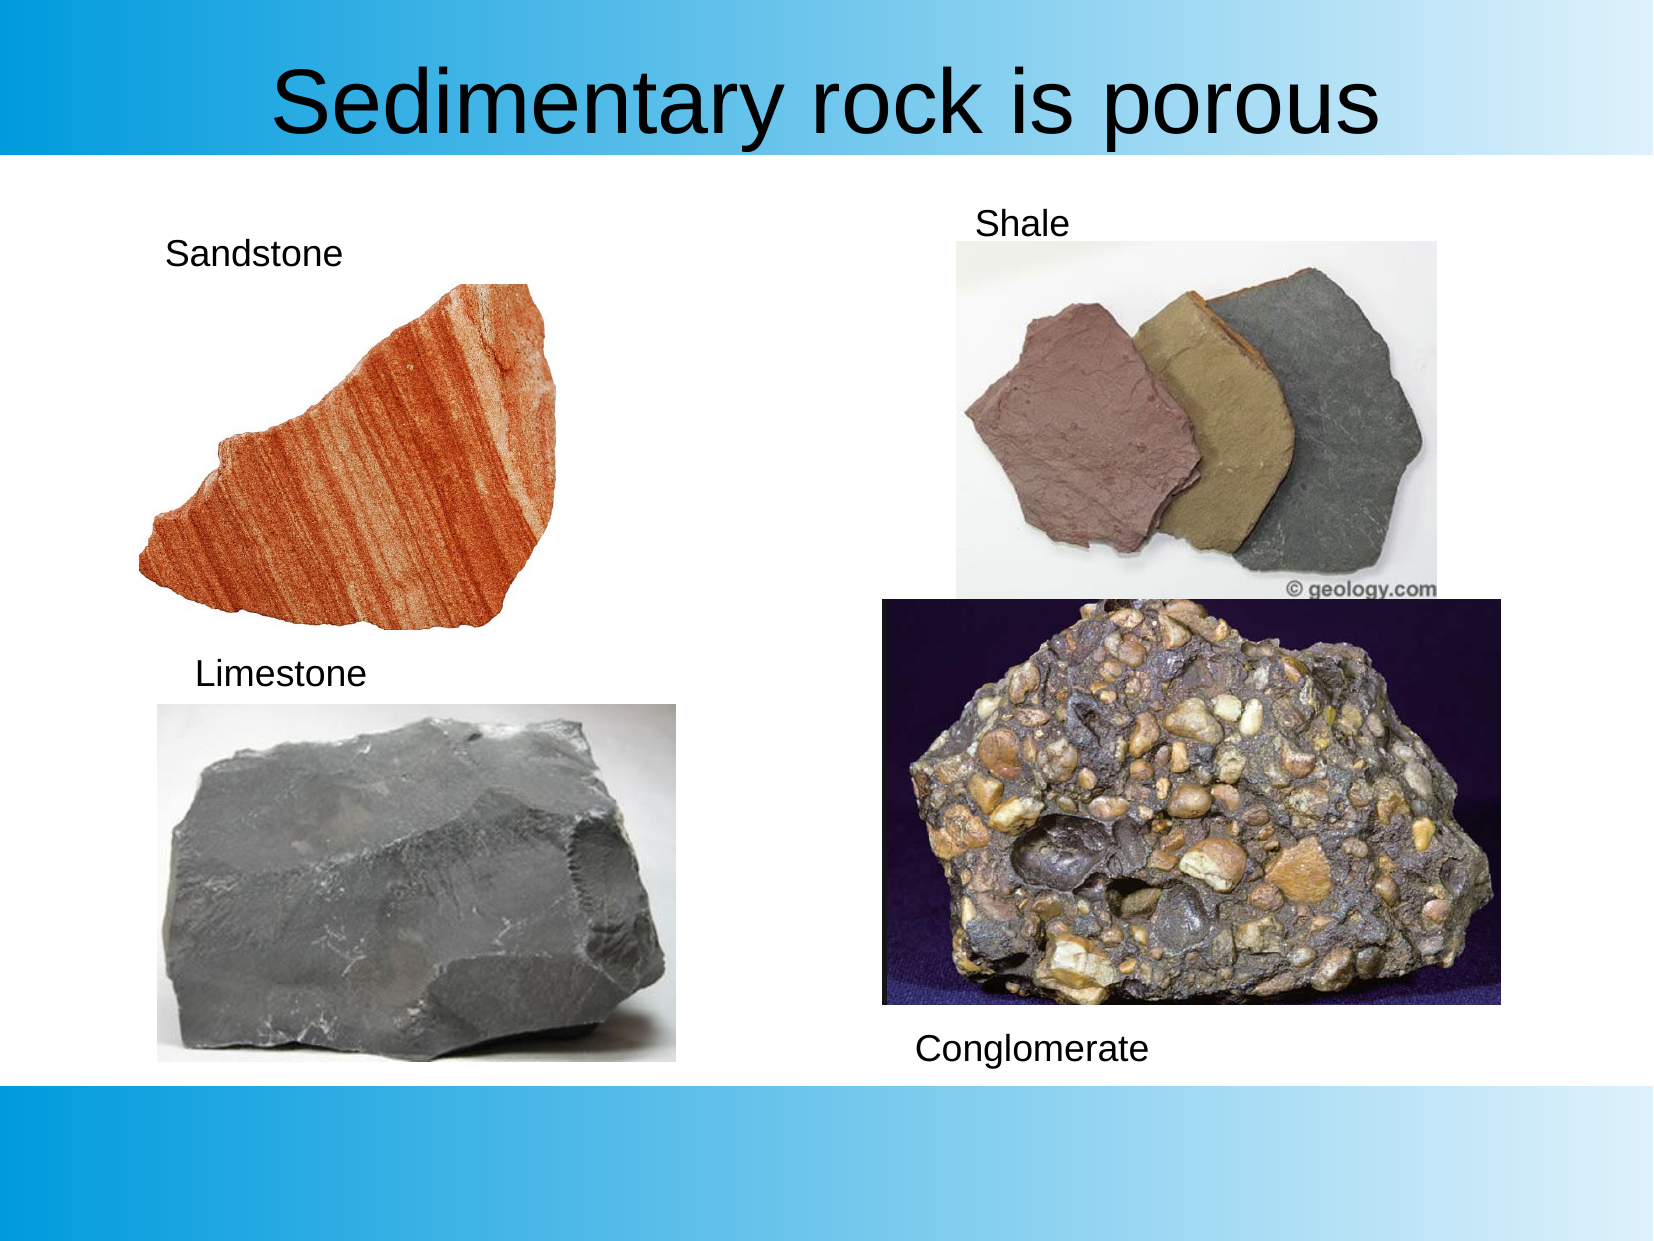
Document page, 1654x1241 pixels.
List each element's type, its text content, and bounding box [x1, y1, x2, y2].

text_box Shale [960, 195, 1126, 252]
text_box Sandstone [150, 225, 481, 282]
picture [157, 704, 676, 1062]
text_box Limestone [180, 645, 496, 702]
title Sedimentary rock is porous [82, 49, 1571, 155]
picture [882, 241, 1501, 1006]
picture [139, 284, 556, 631]
text_box Conglomerate [900, 1020, 1186, 1077]
